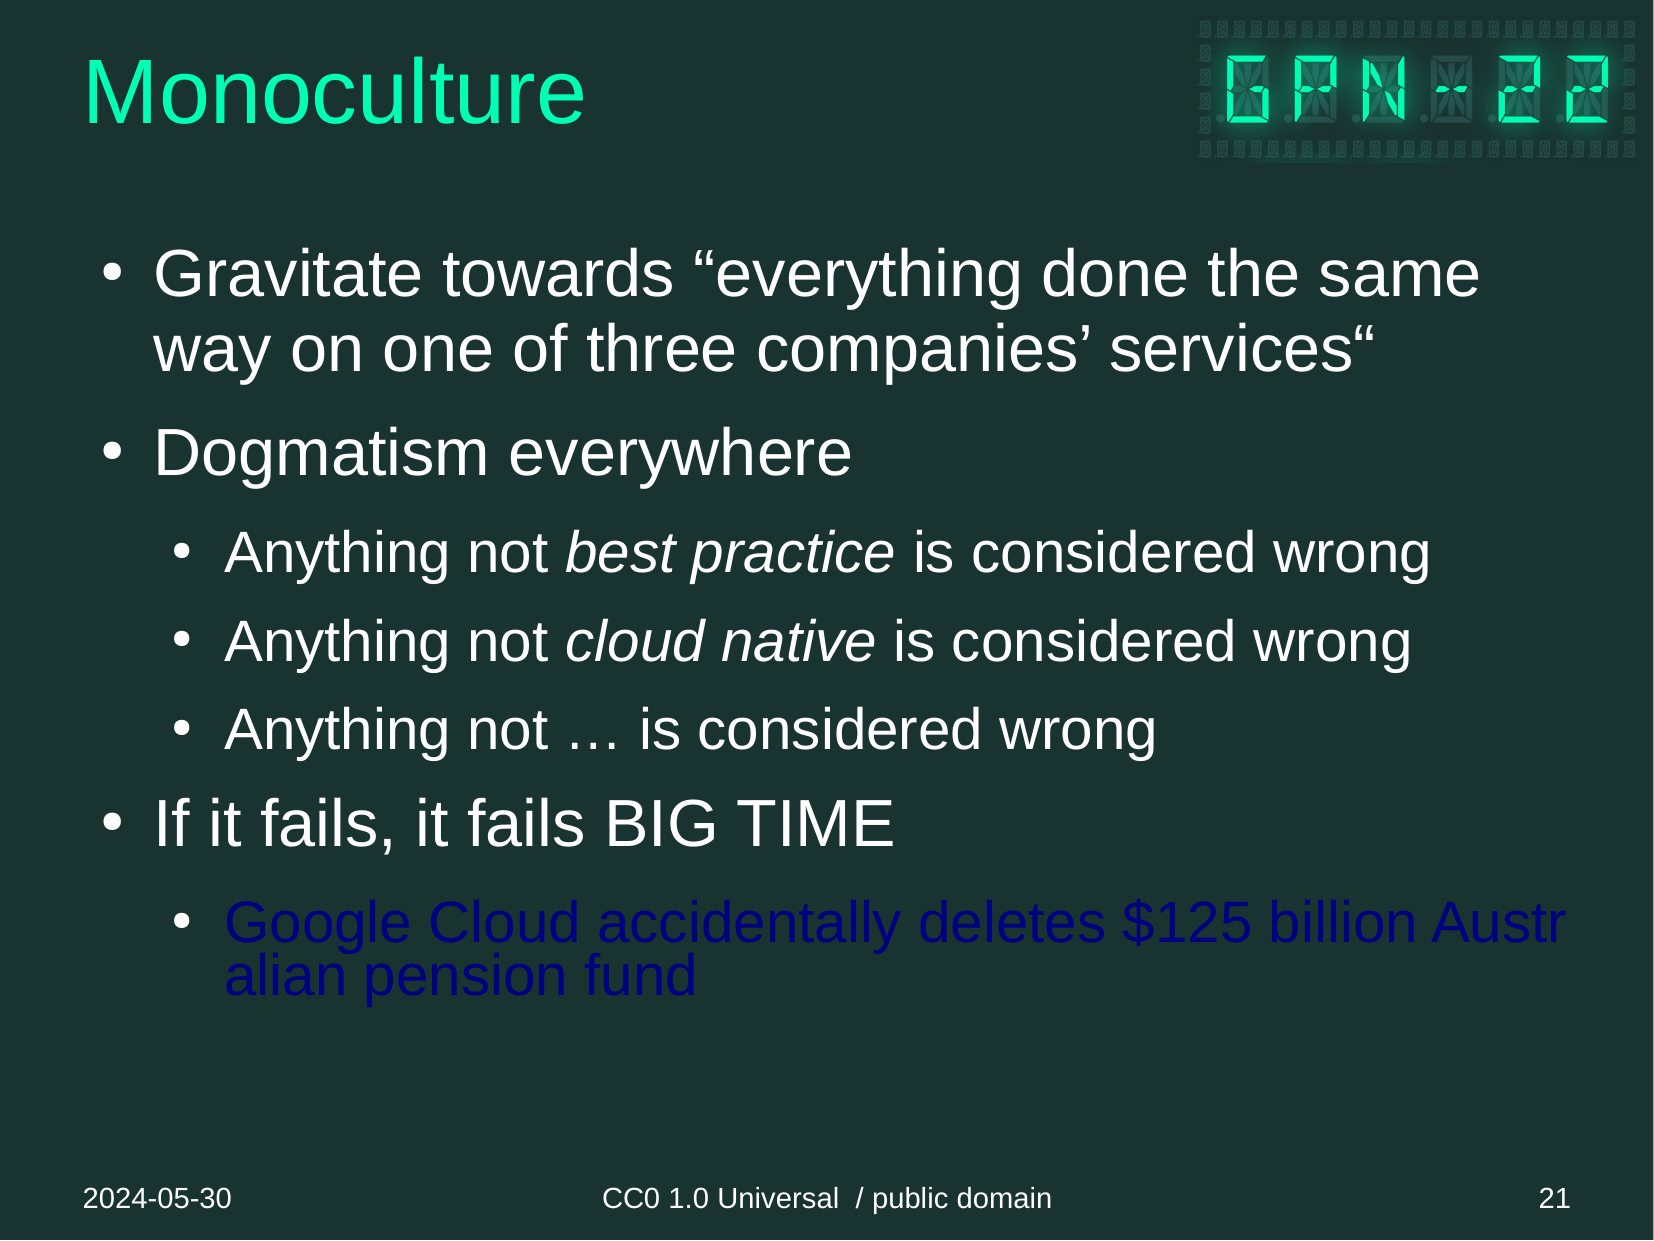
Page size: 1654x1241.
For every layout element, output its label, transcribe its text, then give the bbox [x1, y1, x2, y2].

title Monoculture [82, 40, 1004, 143]
list Gravitate towards “everything done the same way on one of three companies’ services“ Dogmatism everywhere Anything not best practice is considered wrong Anything not cloud native is considered wrong Anything not … is considered wrong If it fails, it fails BIG TIME Google Cloud accidentally deletes $125 billion Australian pension fund [82, 236, 1571, 956]
picture [1196, 15, 1639, 163]
